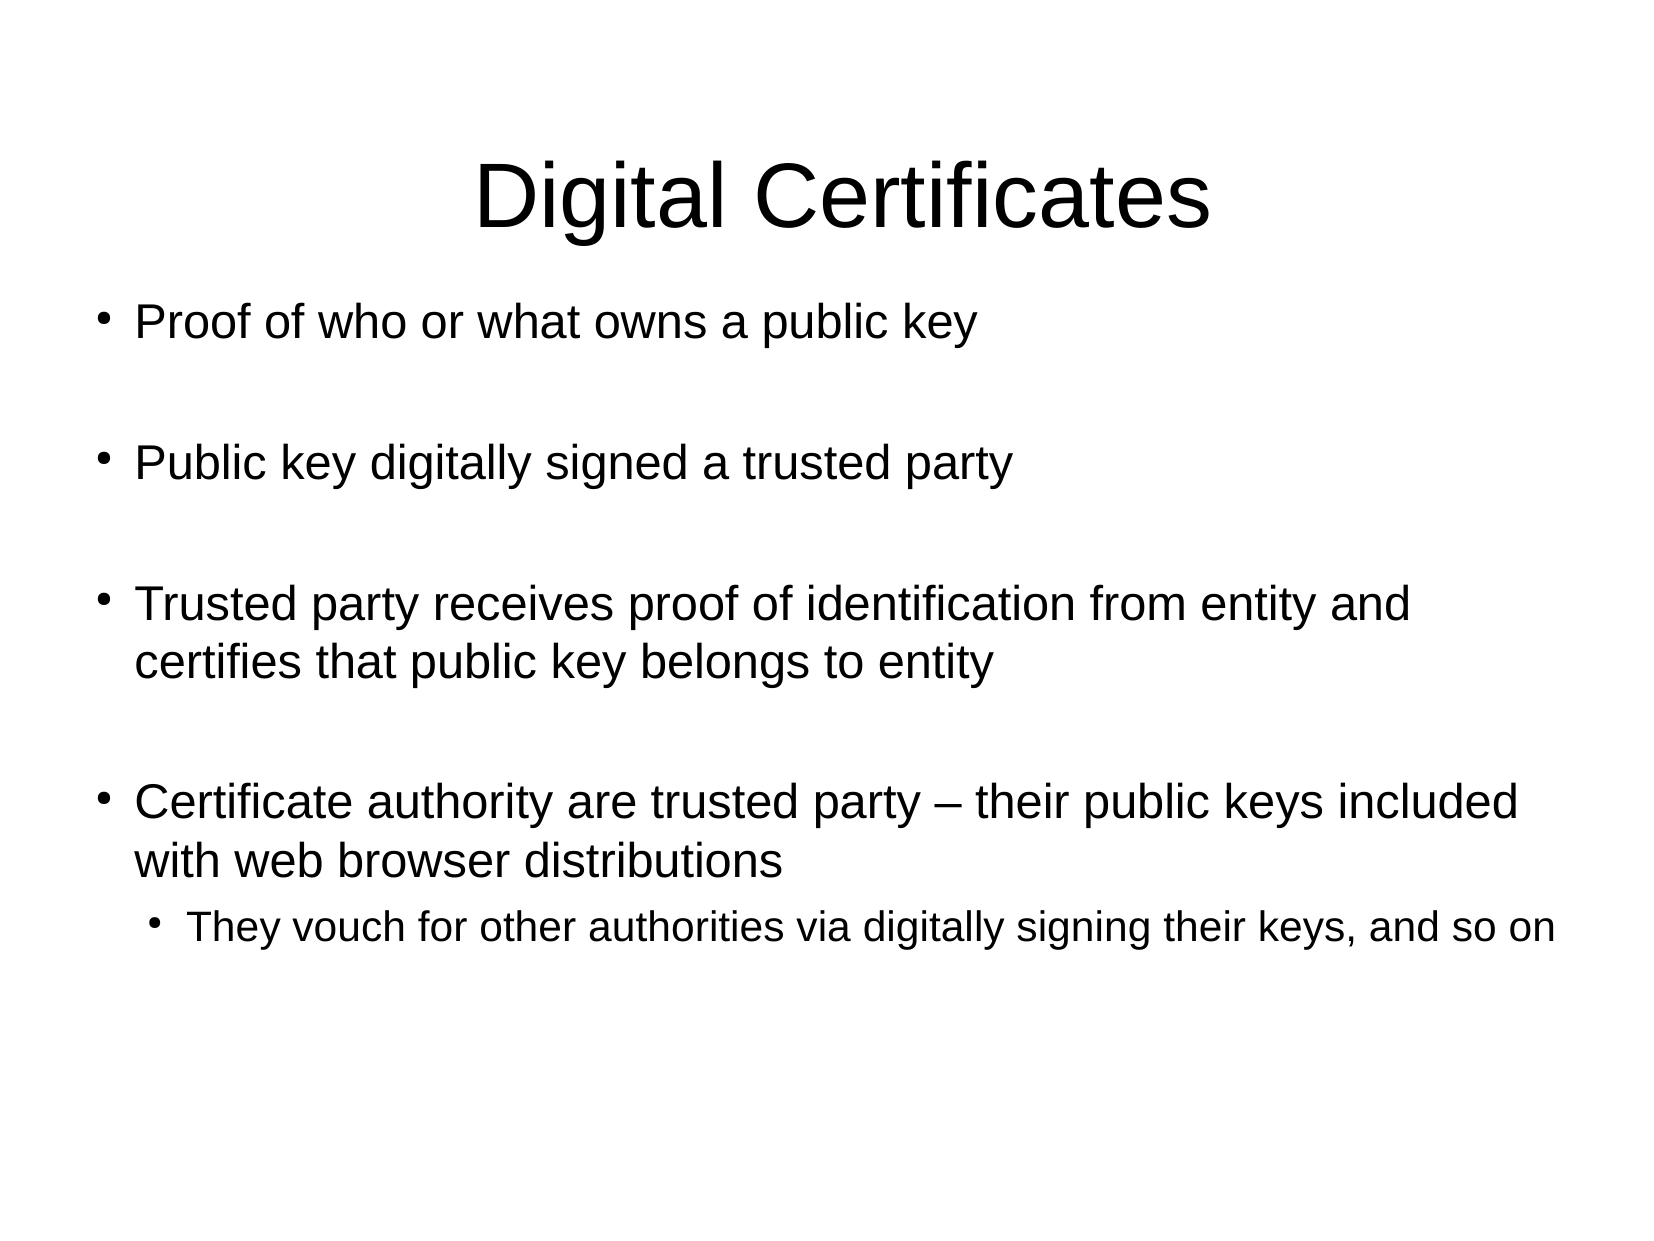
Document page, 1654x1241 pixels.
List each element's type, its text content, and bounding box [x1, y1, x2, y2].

title Digital Certificates [82, 49, 1571, 257]
list Proof of who or what owns a public key Public key digitally signed a trusted party Trusted party receives proof of identification from entity and certifies that public key belongs to entity Certificate authority are trusted party – their public keys included with web browser distributions They vouch for other authorities via digitally signing their keys, and so on [82, 290, 1571, 1010]
